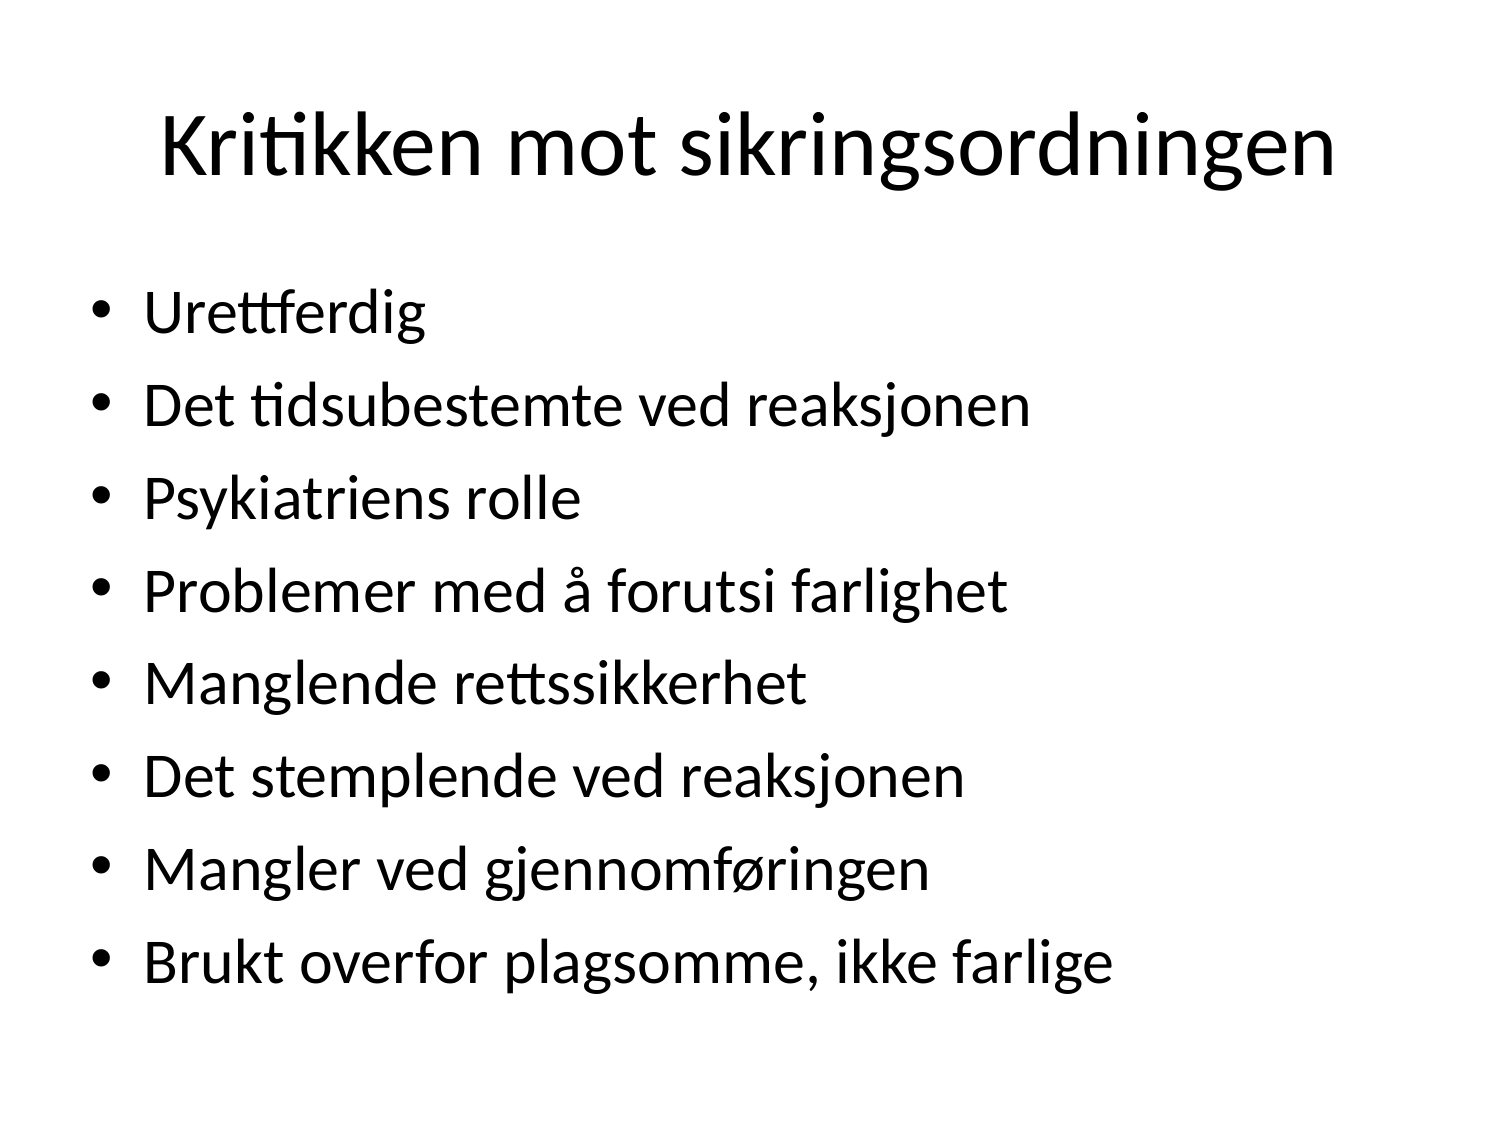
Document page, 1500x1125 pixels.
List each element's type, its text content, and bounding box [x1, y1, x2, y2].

title Kritikken mot sikringsordningen [75, 45, 1426, 233]
list Urettferdig Det tidsubestemte ved reaksjonen Psykiatriens rolle Problemer med å forutsi farlighet Manglende rettssikkerhet Det stemplende ved reaksjonen Mangler ved gjennomføringen Brukt overfor plagsomme, ikke farlige [75, 262, 1426, 1005]
